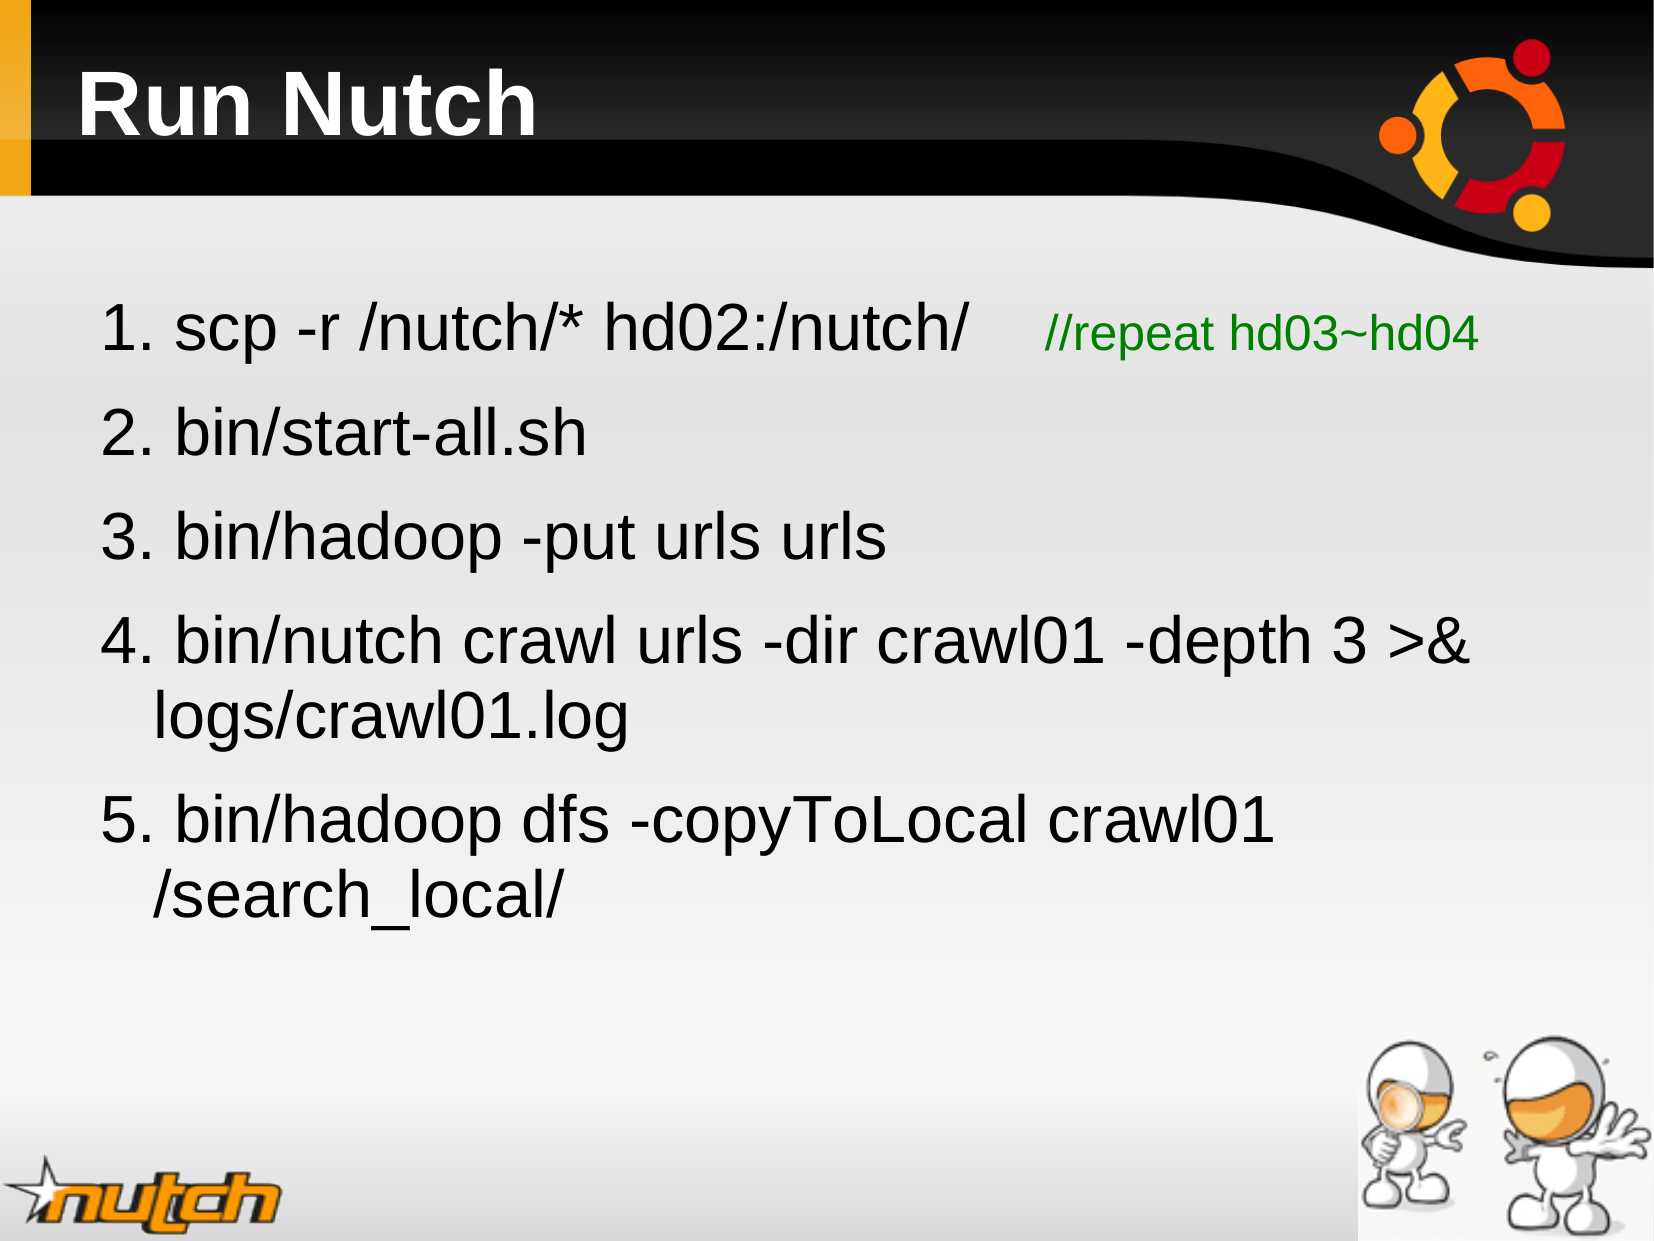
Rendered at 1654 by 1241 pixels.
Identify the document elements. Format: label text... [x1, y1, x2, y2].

picture [0, 0, 1654, 1241]
list 1. scp -r /nutch/* hd02:/nutch/ //repeat hd03~hd04 2. bin/start-all.sh 3. bin/hadoop -put urls urls 4. bin/nutch crawl urls -dir crawl01 -depth 3 >& logs/crawl01.log 5. bin/hadoop dfs -copyToLocal crawl01 /search_local/ [82, 290, 1625, 1094]
title Run Nutch [76, 7, 1565, 200]
